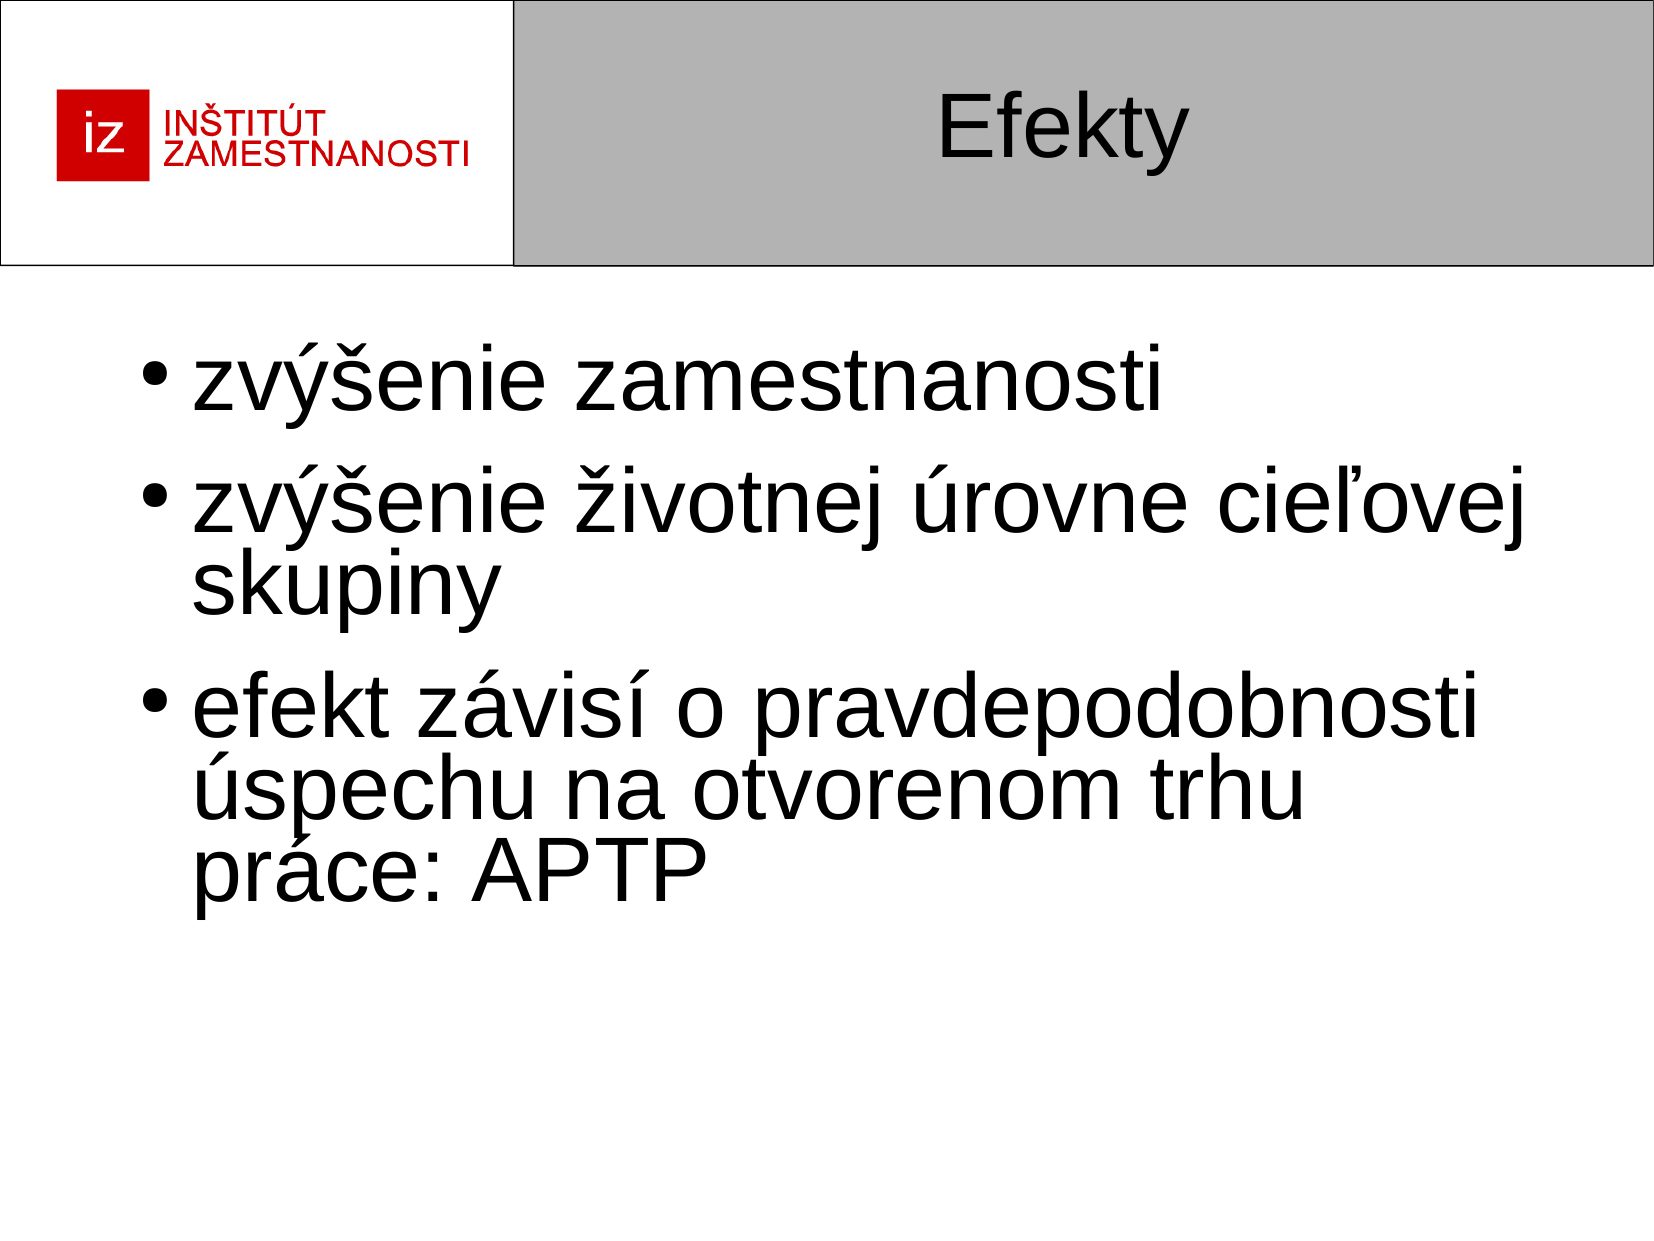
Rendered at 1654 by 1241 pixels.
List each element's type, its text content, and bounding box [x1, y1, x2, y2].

picture [5, 8, 512, 257]
list zvýšenie zamestnanosti zvýšenie životnej úrovne cieľovej skupiny efekt závisí o pravdepodobnosti úspechu na otvorenom trhu práce: APTP [121, 344, 1533, 1112]
title Efekty [561, 37, 1565, 229]
